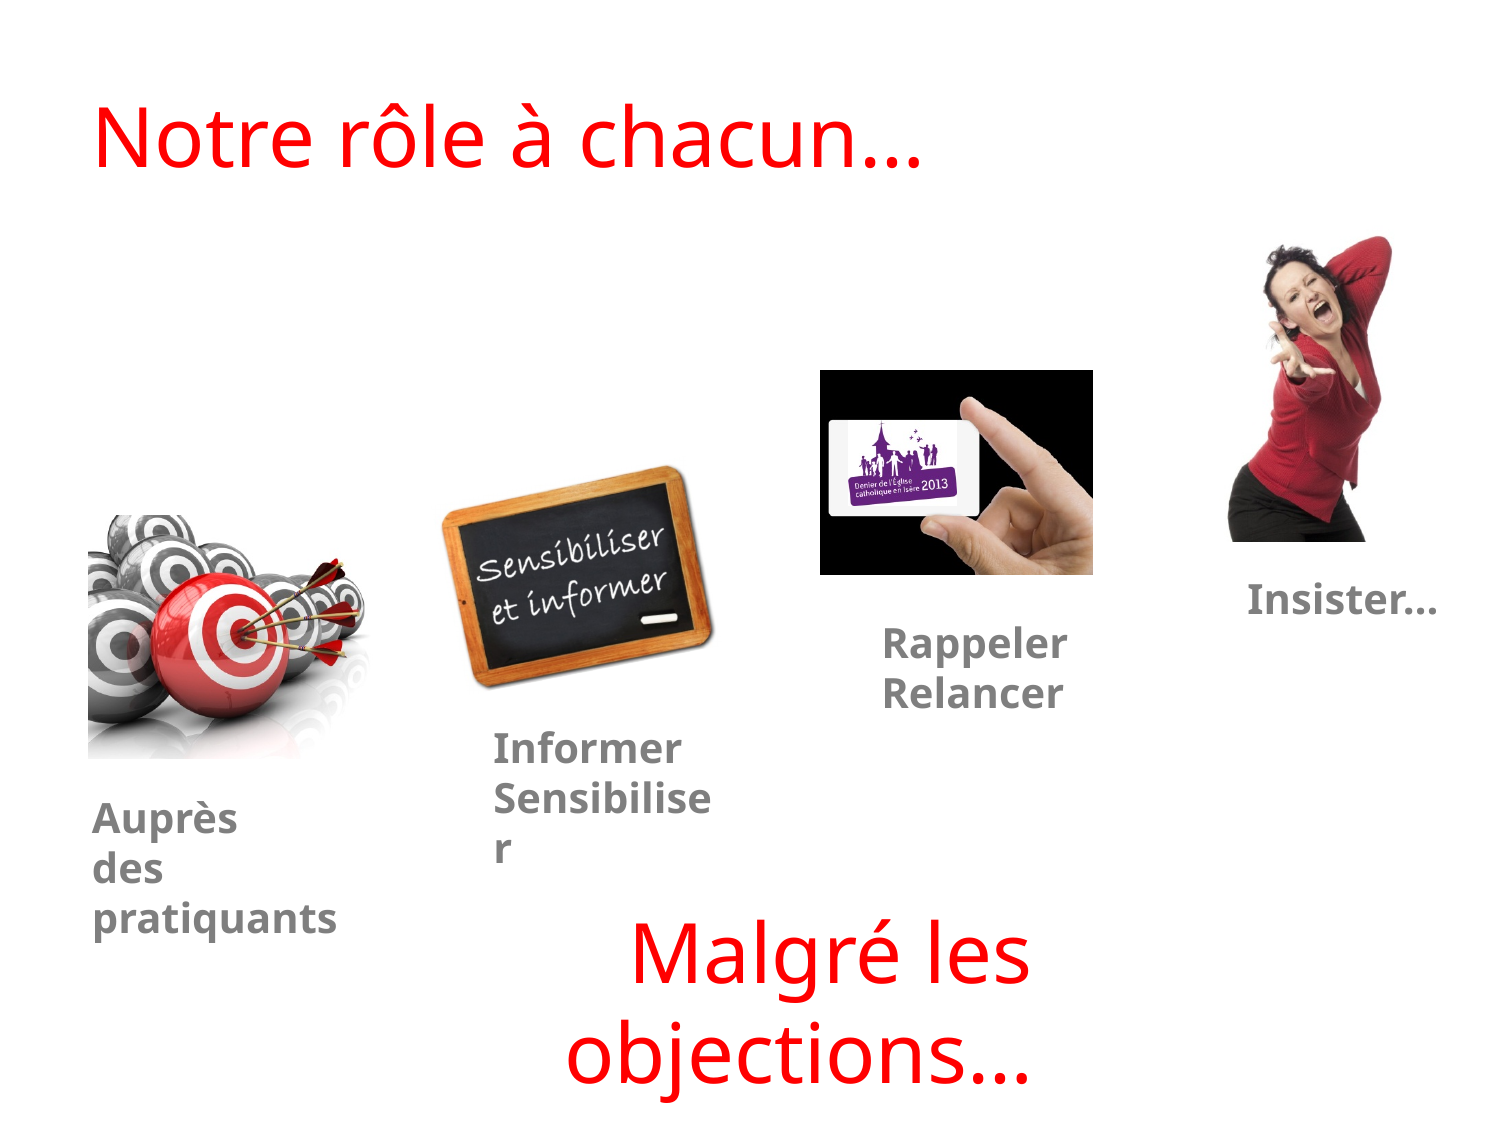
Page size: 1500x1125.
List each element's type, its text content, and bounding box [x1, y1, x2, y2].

picture [431, 456, 722, 695]
picture [1153, 208, 1428, 542]
text_box Informer Sensibiliser [478, 714, 735, 811]
text_box Malgré les objections… [549, 893, 1391, 1035]
text_box Rappeler Relancer [866, 609, 1093, 705]
picture [820, 370, 1093, 575]
text_box Auprès des pratiquants [76, 784, 431, 882]
picture [88, 515, 414, 759]
text_box Insister… [1232, 550, 1459, 646]
title Notre rôle à chacun… [76, 19, 1046, 249]
